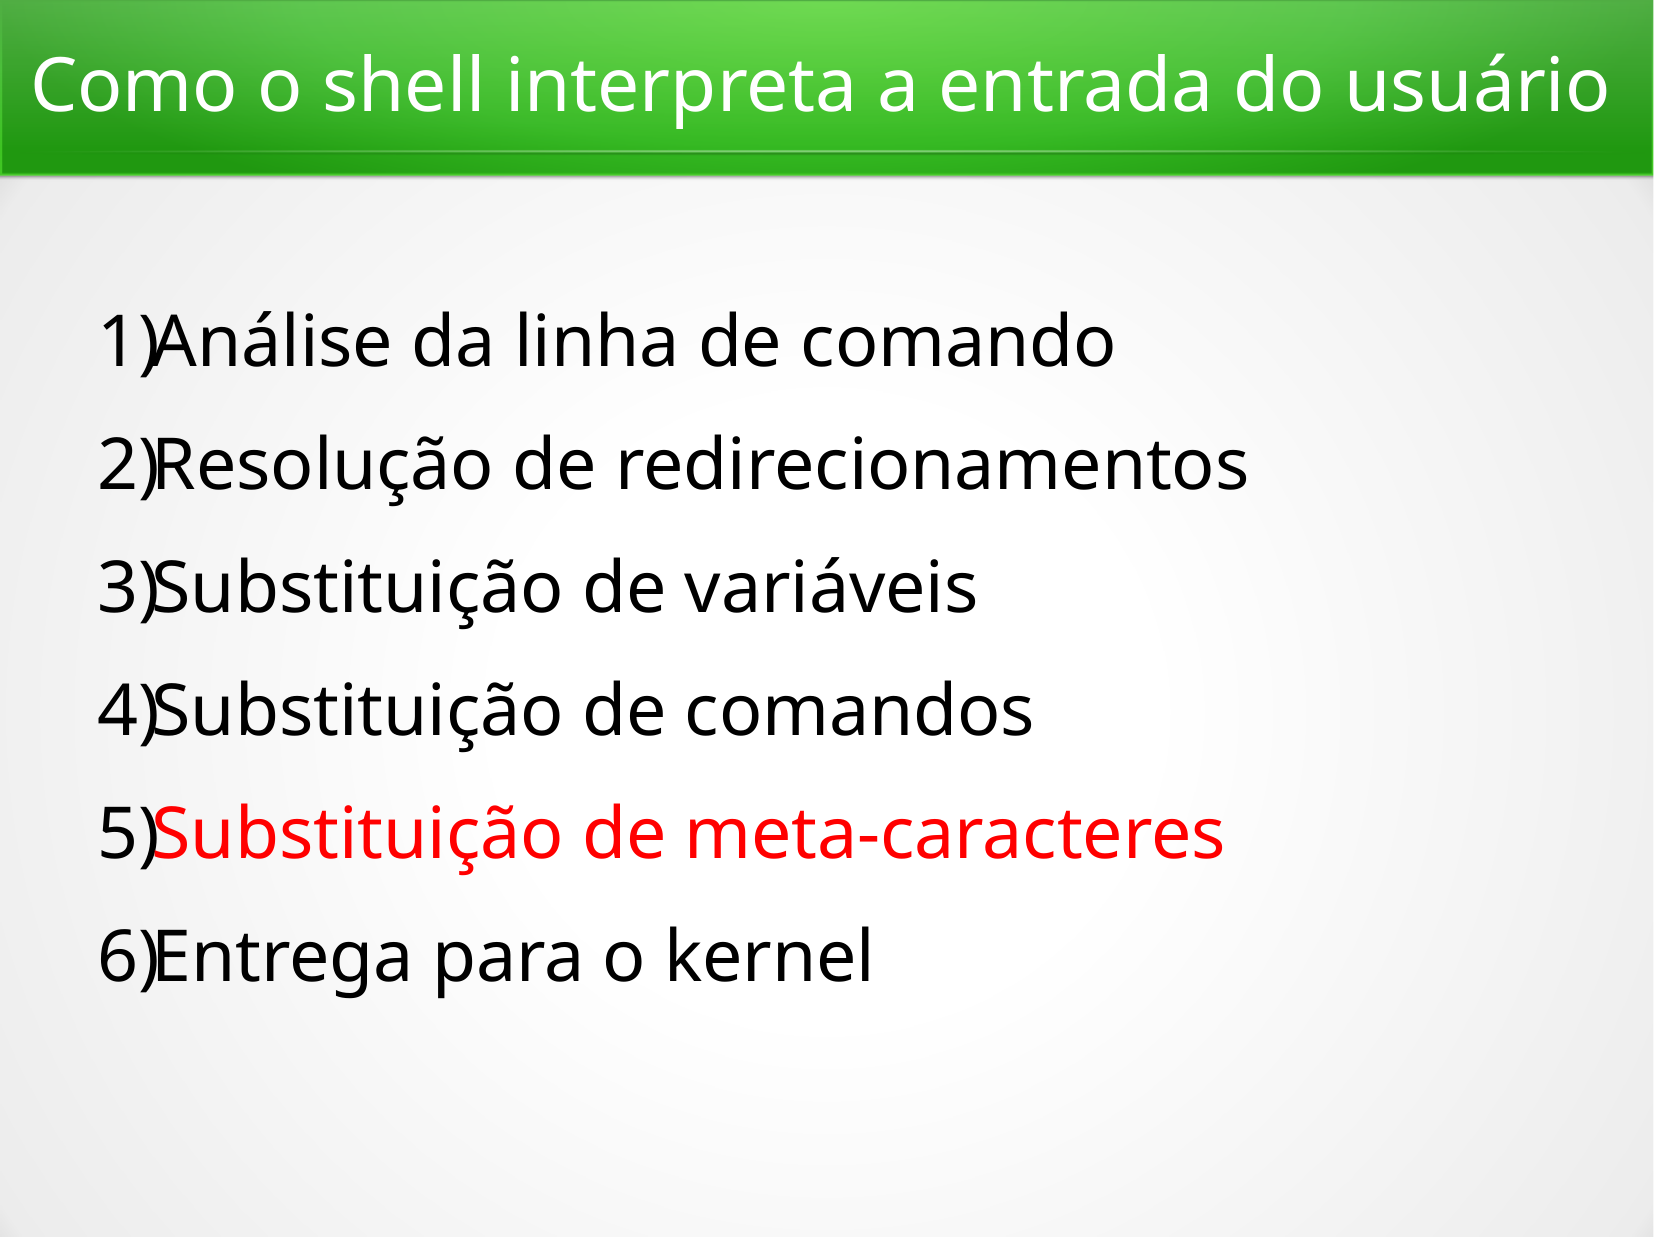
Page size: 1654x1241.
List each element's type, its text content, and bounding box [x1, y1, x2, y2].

title Como o shell interpreta a entrada do usuário [11, 11, 1630, 154]
picture [0, 0, 1654, 1237]
list Análise da linha de comando Resolução de redirecionamentos Substituição de variáveis Substituição de comandos Substituição de meta-caracteres Entrega para o kernel [82, 290, 1571, 1010]
